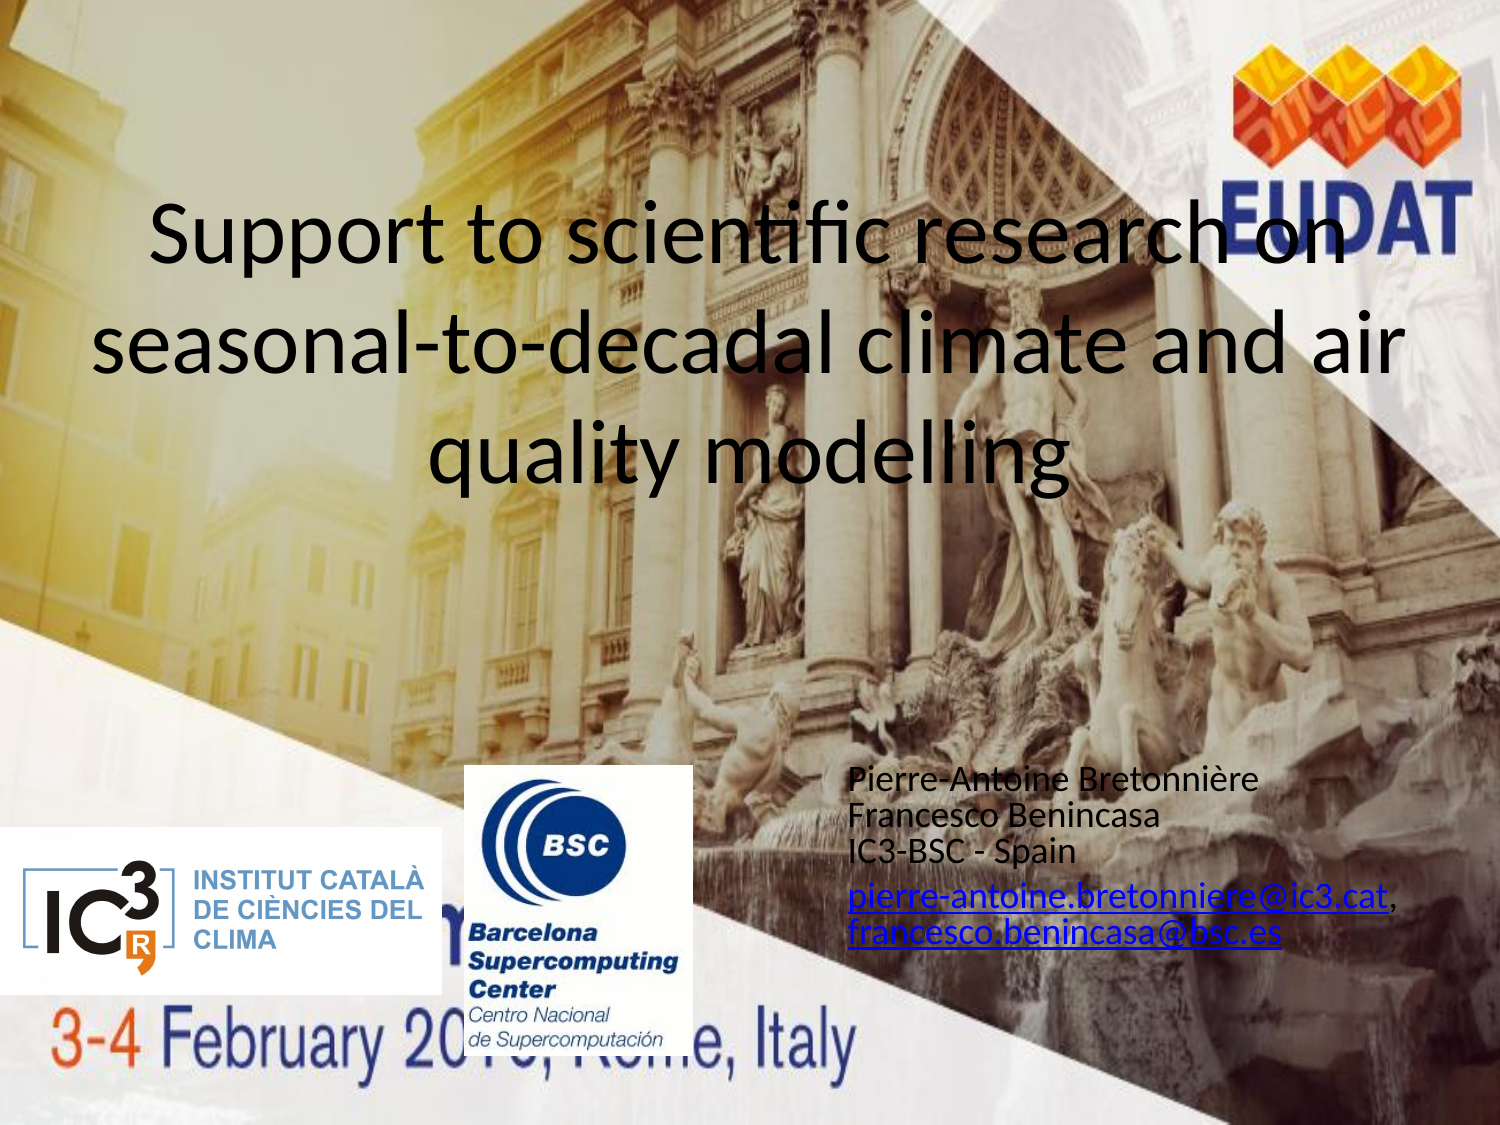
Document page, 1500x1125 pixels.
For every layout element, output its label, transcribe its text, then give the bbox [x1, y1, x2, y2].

title Support to scientific research on seasonal-to-decadal climate and air quality modelling [62, 246, 1438, 537]
list Pierre-Antoine Bretonnière Francesco Benincasa IC3-BSC - Spain pierre-antoine.bretonniere@ic3.cat, francesco.benincasa@bsc.es [832, 755, 1477, 1035]
picture [0, 0, 1500, 1125]
